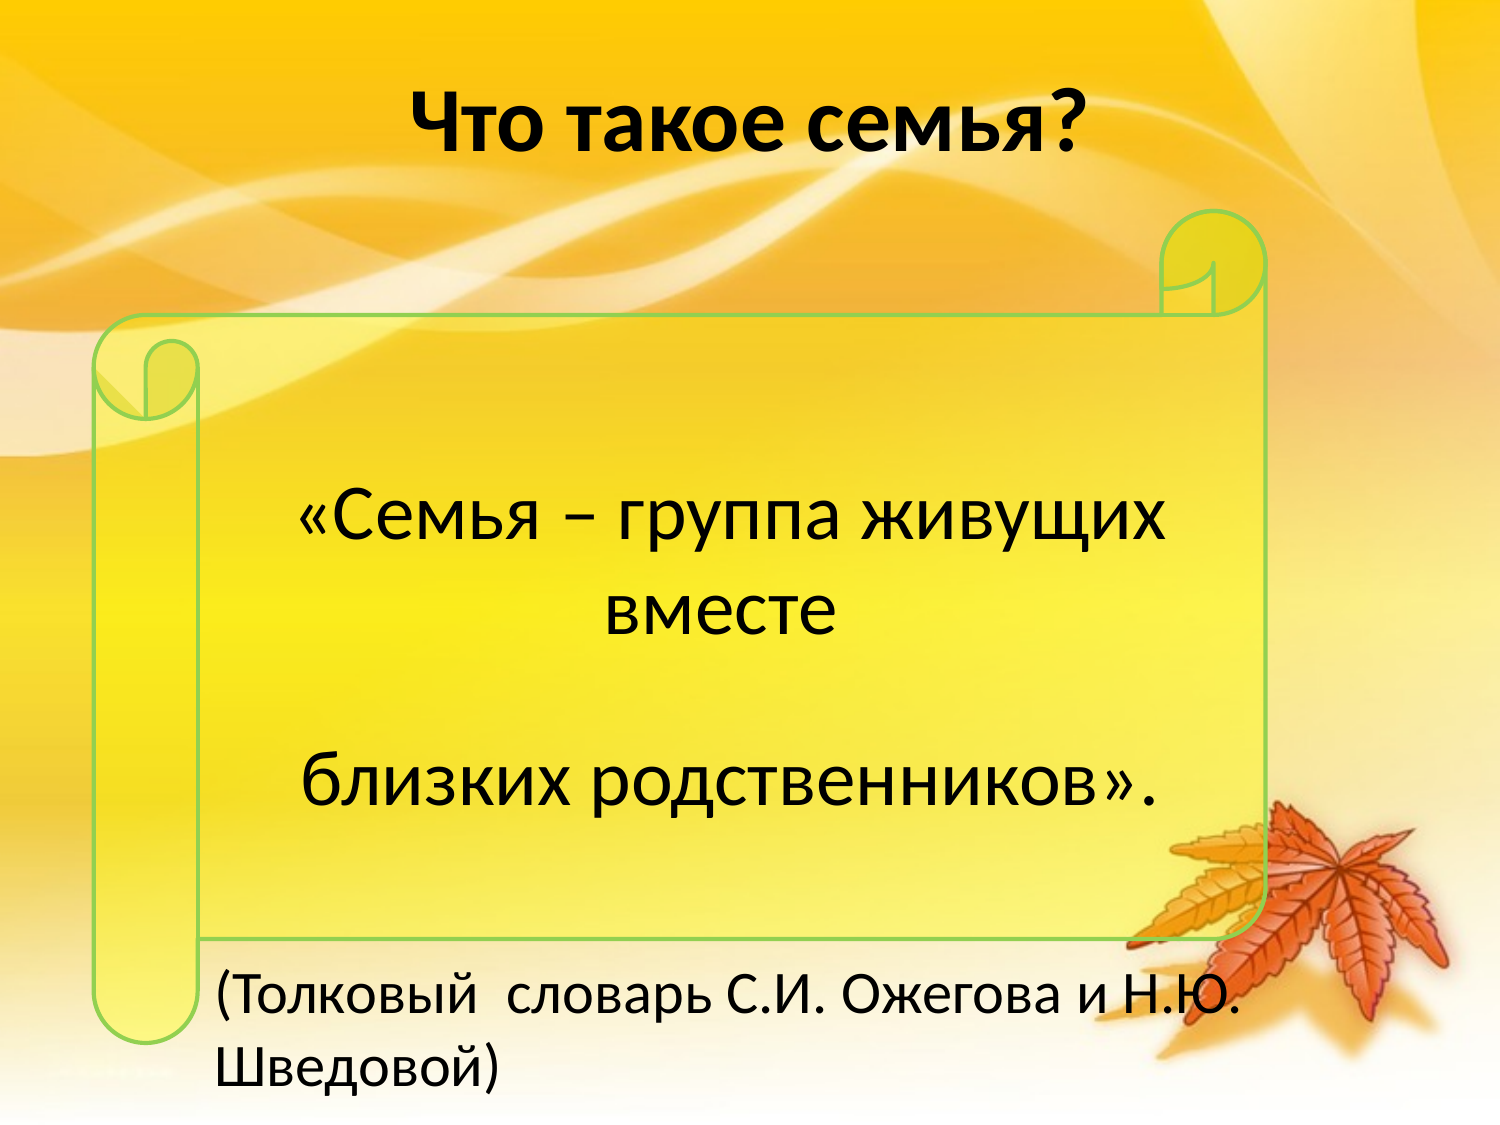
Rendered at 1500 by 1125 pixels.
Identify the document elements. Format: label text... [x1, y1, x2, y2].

title Что такое семья? [75, 45, 1425, 233]
list «Семья – группа живущих вместе близких родственников». (Толковый словарь С.И. Ожегова и Н.Ю. Шведовой) [199, 328, 1261, 1106]
text_box [93, 210, 1266, 1043]
picture [0, 0, 1500, 1125]
